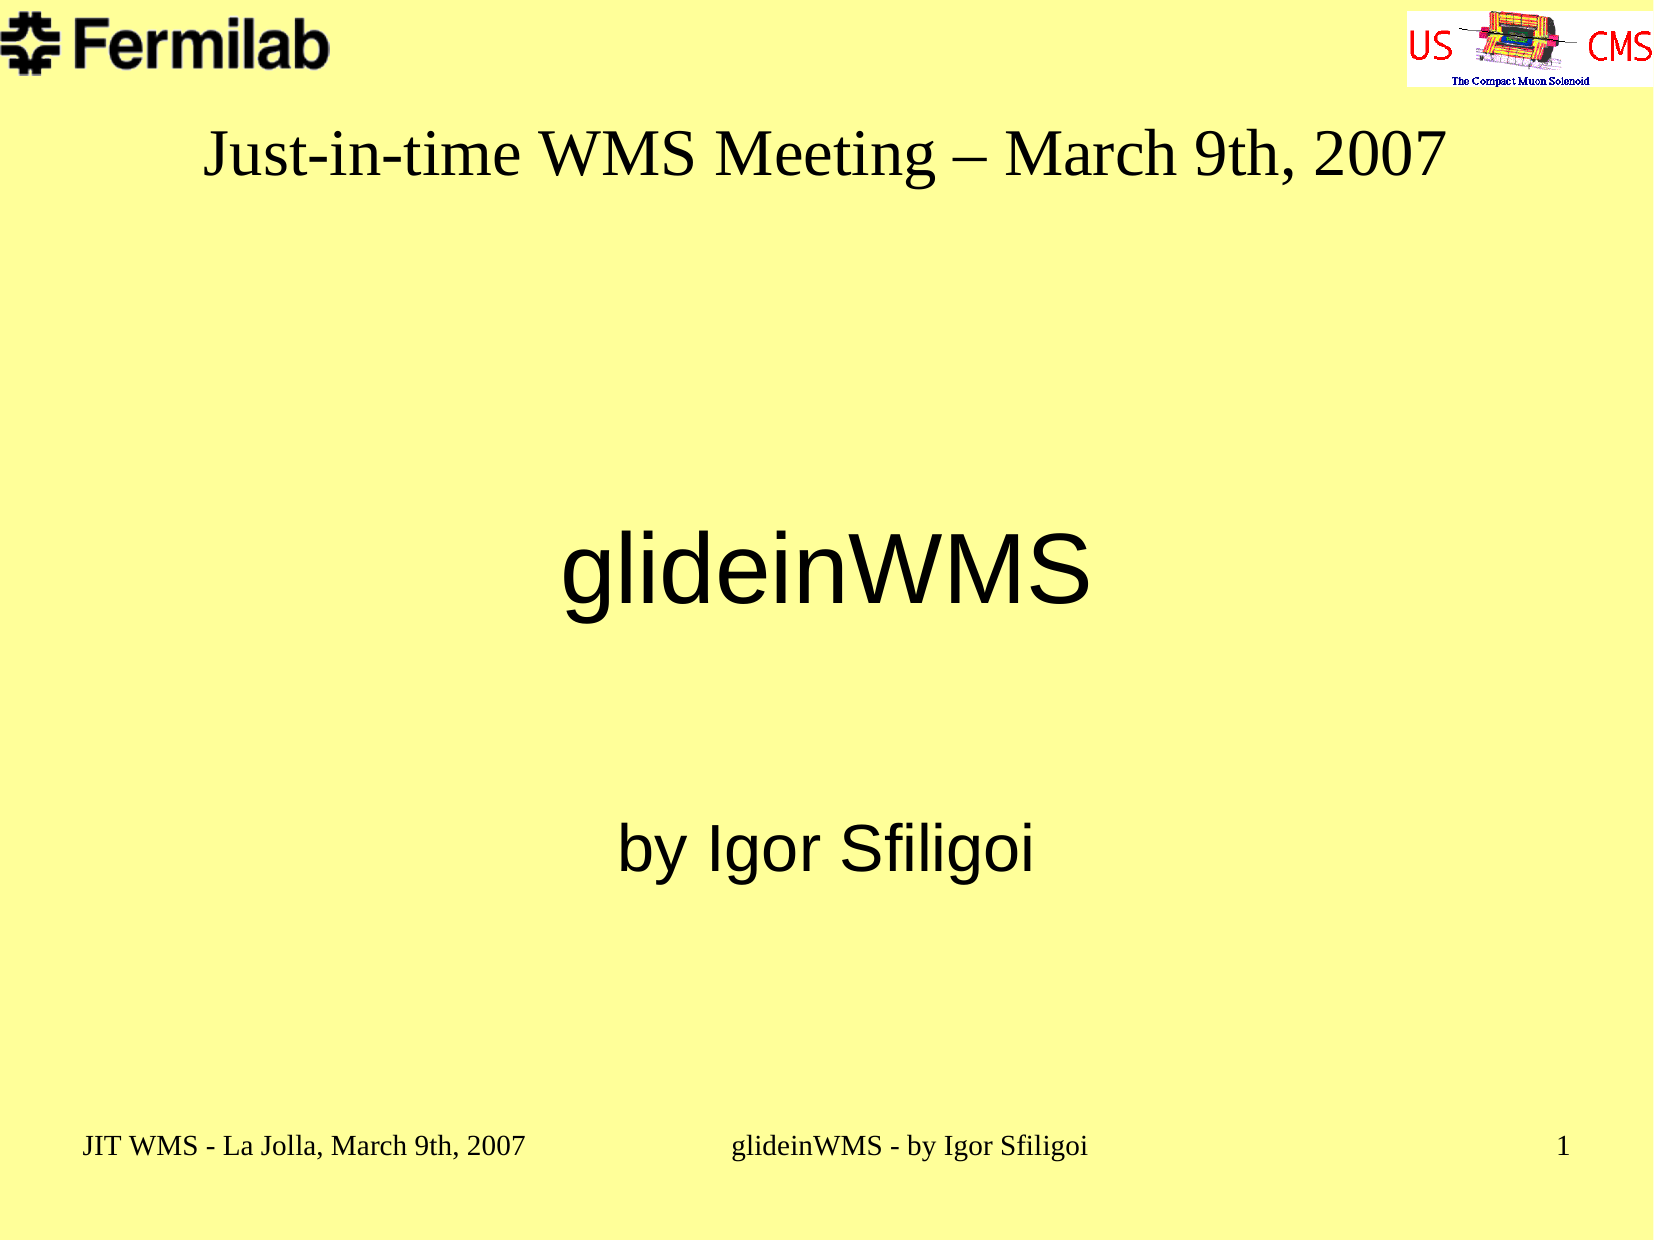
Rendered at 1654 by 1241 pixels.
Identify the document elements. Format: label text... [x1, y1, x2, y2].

title Just-in-time WMS Meeting – March 9th, 2007 [82, 49, 1571, 257]
picture [1407, 11, 1654, 87]
subtitle glideinWMS by Igor Sfiligoi [82, 290, 1571, 1109]
picture [0, 11, 330, 76]
